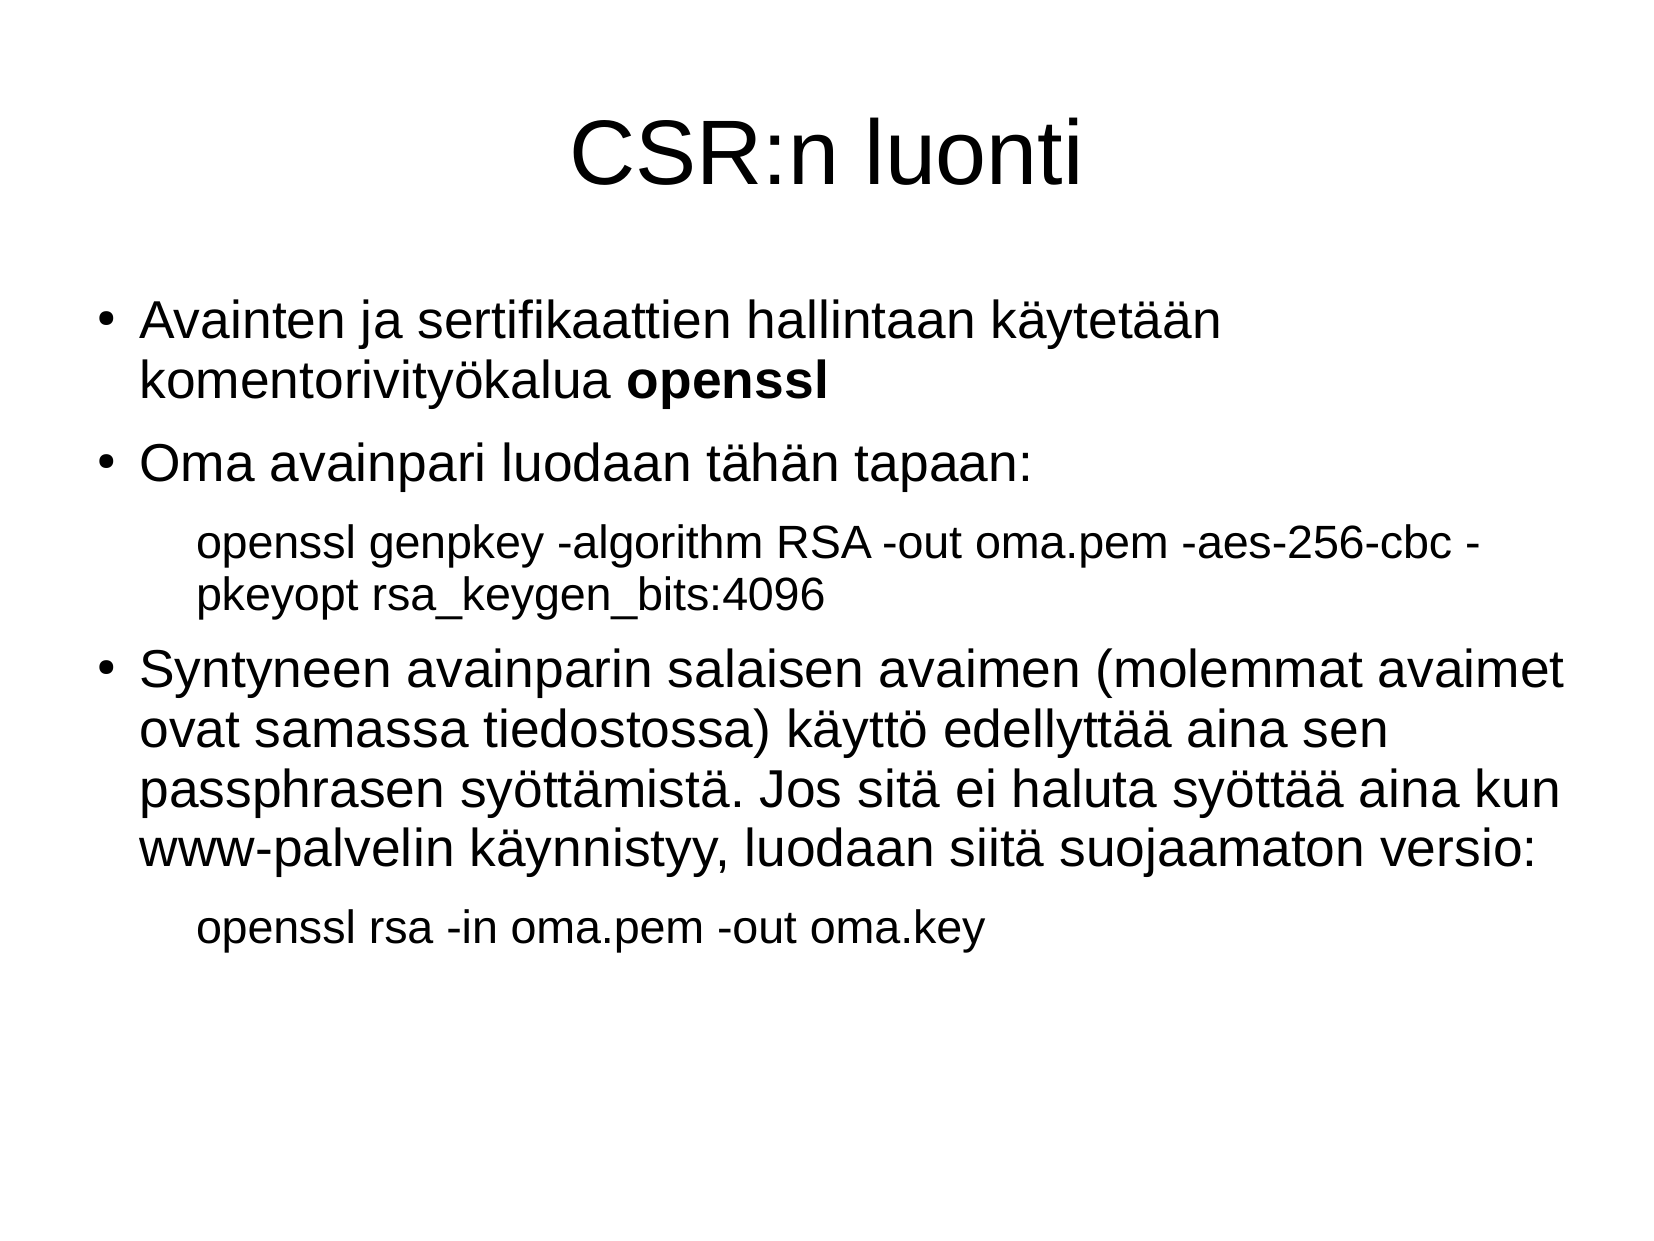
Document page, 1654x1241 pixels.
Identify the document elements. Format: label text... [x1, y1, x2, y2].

list Avainten ja sertifikaattien hallintaan käytetään komentorivityökalua openssl Oma avainpari luodaan tähän tapaan: openssl genpkey -algorithm RSA -out oma.pem -aes-256-cbc -pkeyopt rsa_keygen_bits:4096 Syntyneen avainparin salaisen avaimen (molemmat avaimet ovat samassa tiedostossa) käyttö edellyttää aina sen passphrasen syöttämistä. Jos sitä ei haluta syöttää aina kun www-palvelin käynnistyy, luodaan siitä suojaamaton versio: openssl rsa -in oma.pem -out oma.key [82, 290, 1571, 1010]
title CSR:n luonti [82, 49, 1571, 257]
